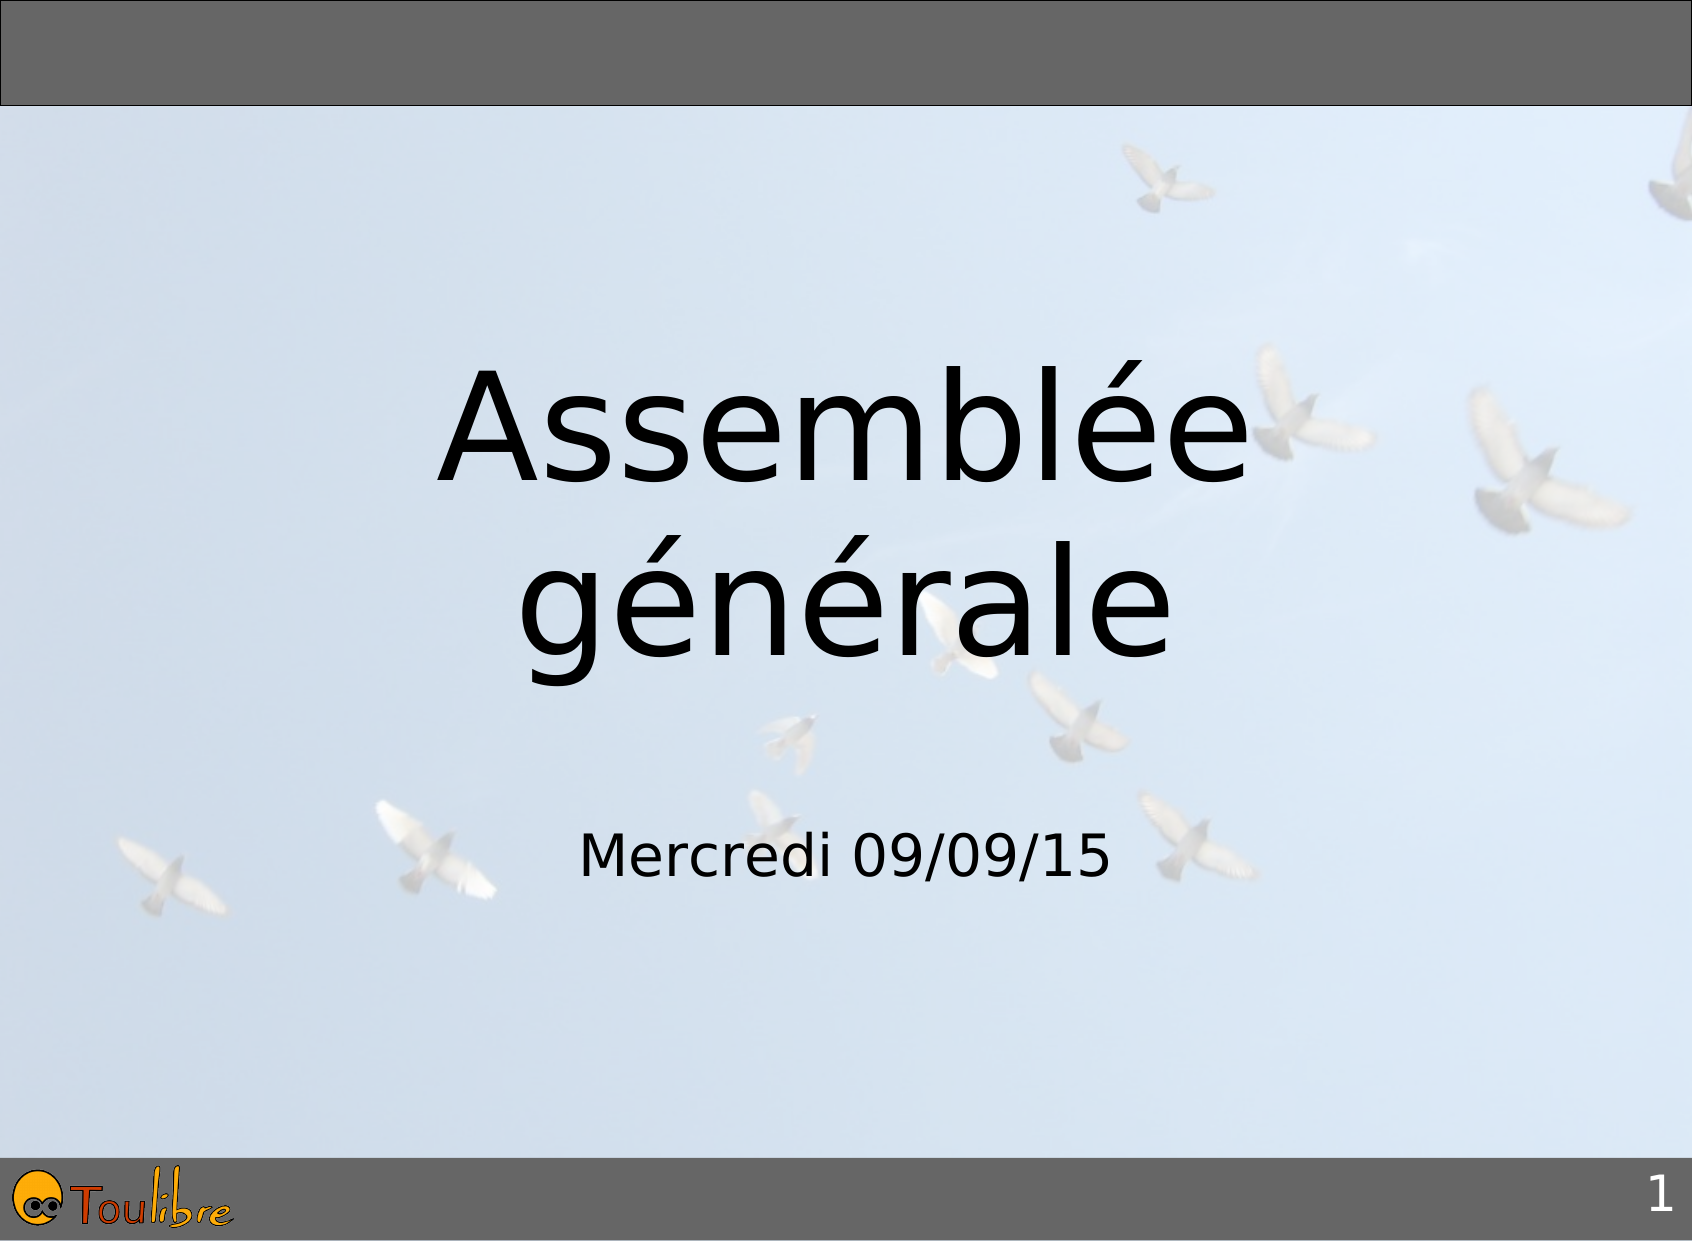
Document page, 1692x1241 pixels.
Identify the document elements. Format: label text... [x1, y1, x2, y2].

text_box Assemblée générale Mercredi 09/09/15 [0, 334, 1692, 898]
picture [12, 1165, 234, 1228]
